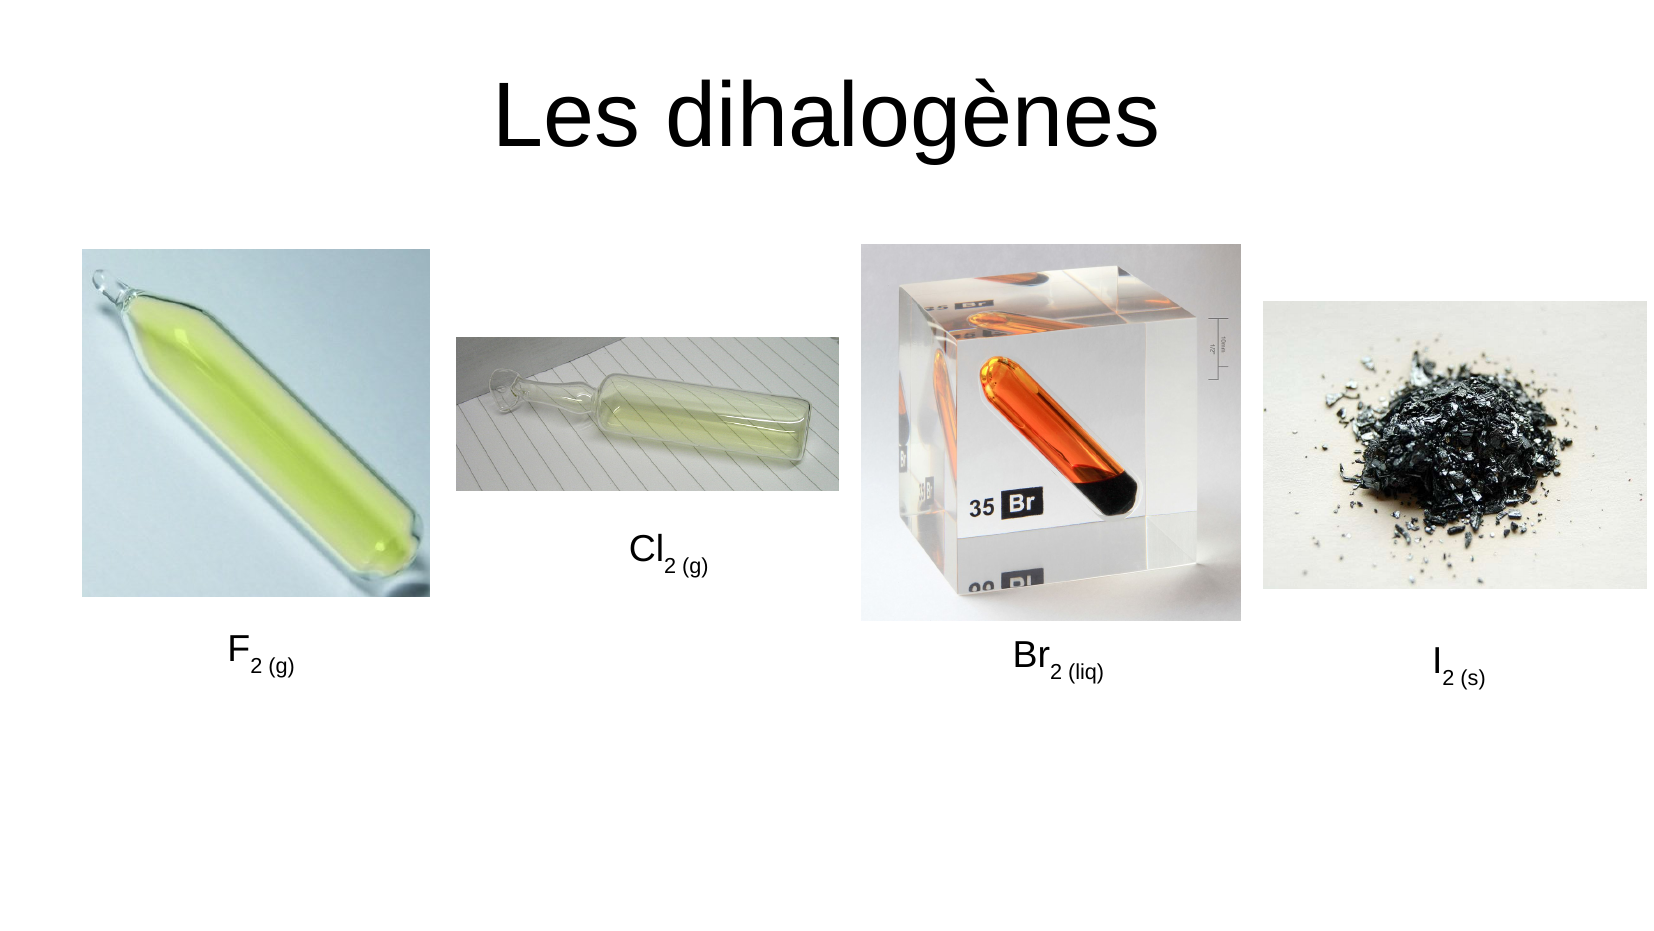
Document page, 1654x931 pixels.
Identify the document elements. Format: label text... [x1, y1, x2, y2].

text_box I2 (s) [1417, 631, 1536, 698]
picture [1263, 301, 1647, 589]
picture [861, 244, 1241, 621]
title Les dihalogènes [82, 37, 1571, 193]
picture [82, 249, 430, 597]
text_box Cl2 (g) [614, 519, 733, 586]
picture [456, 337, 839, 491]
text_box Br2 (liq) [998, 625, 1134, 743]
text_box F2 (g) [212, 620, 331, 686]
